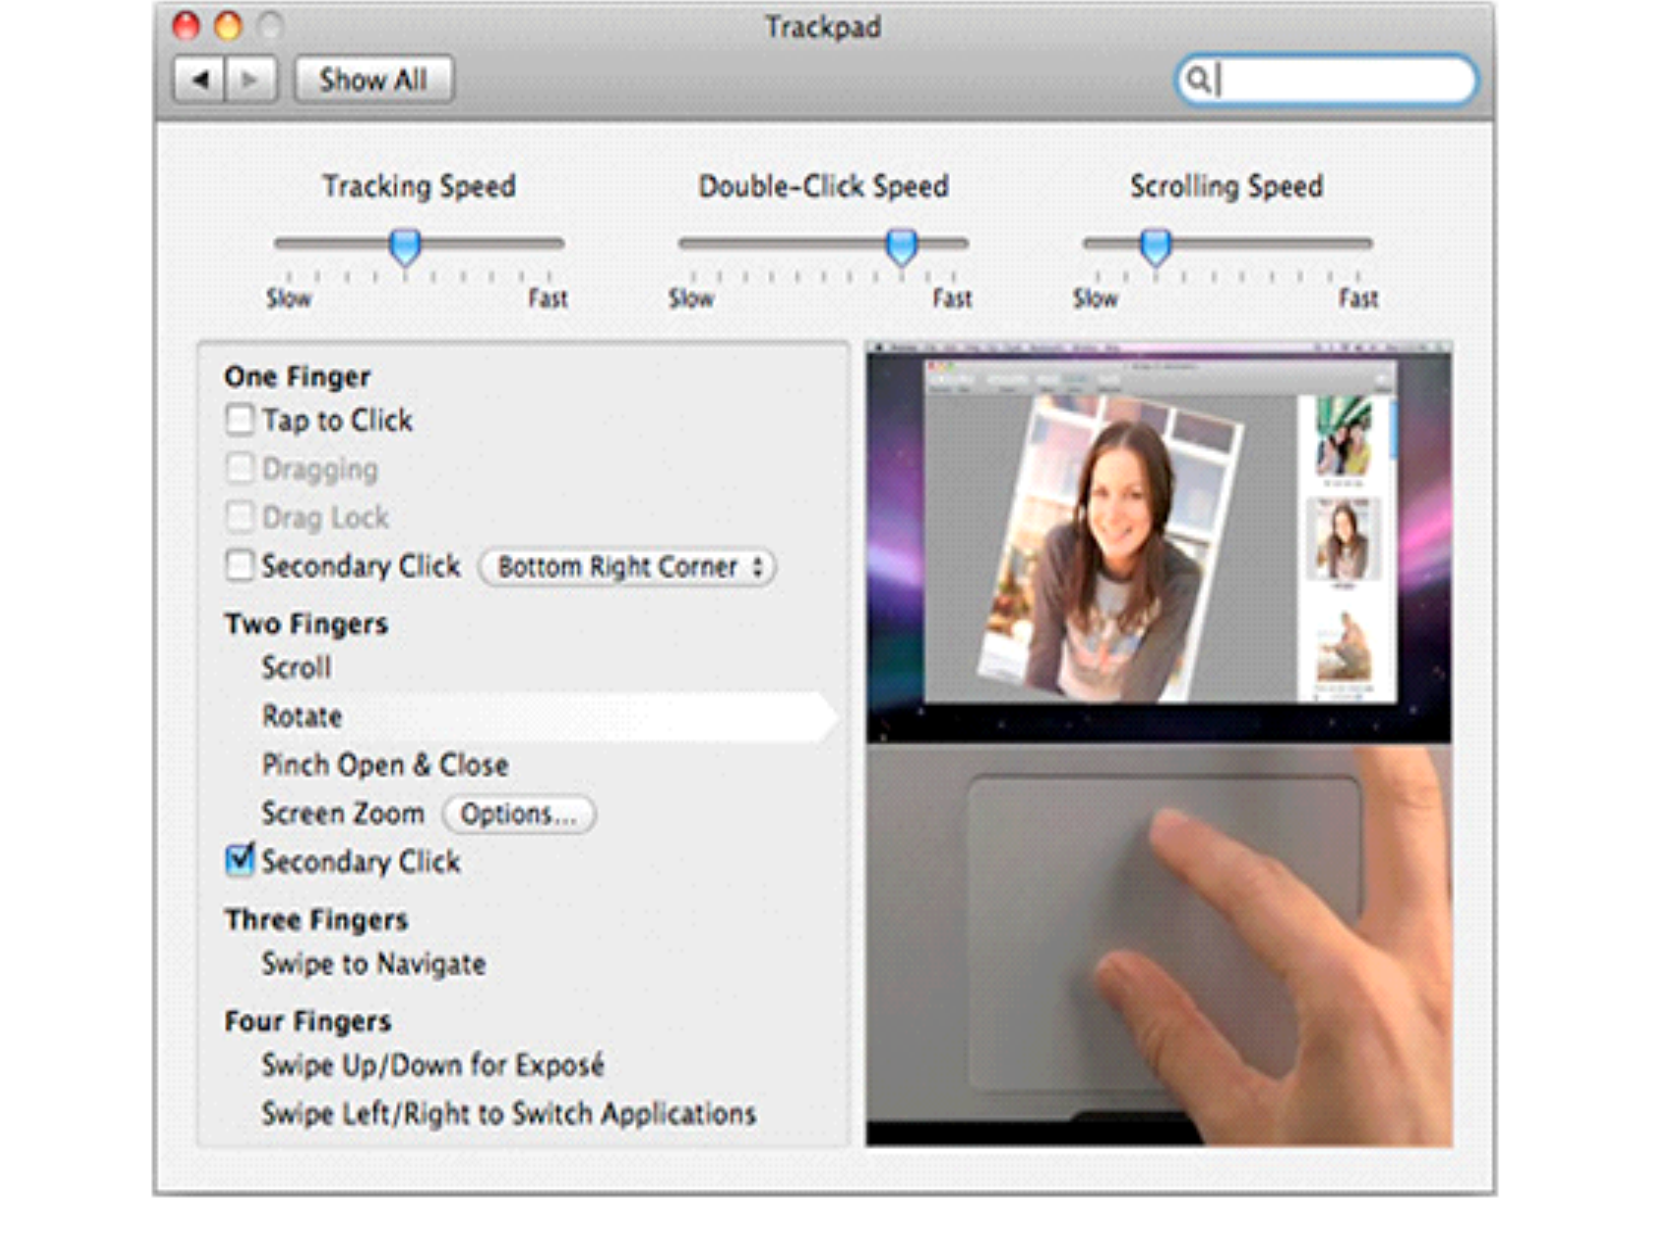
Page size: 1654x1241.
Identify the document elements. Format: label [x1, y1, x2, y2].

picture [150, 0, 1501, 1201]
